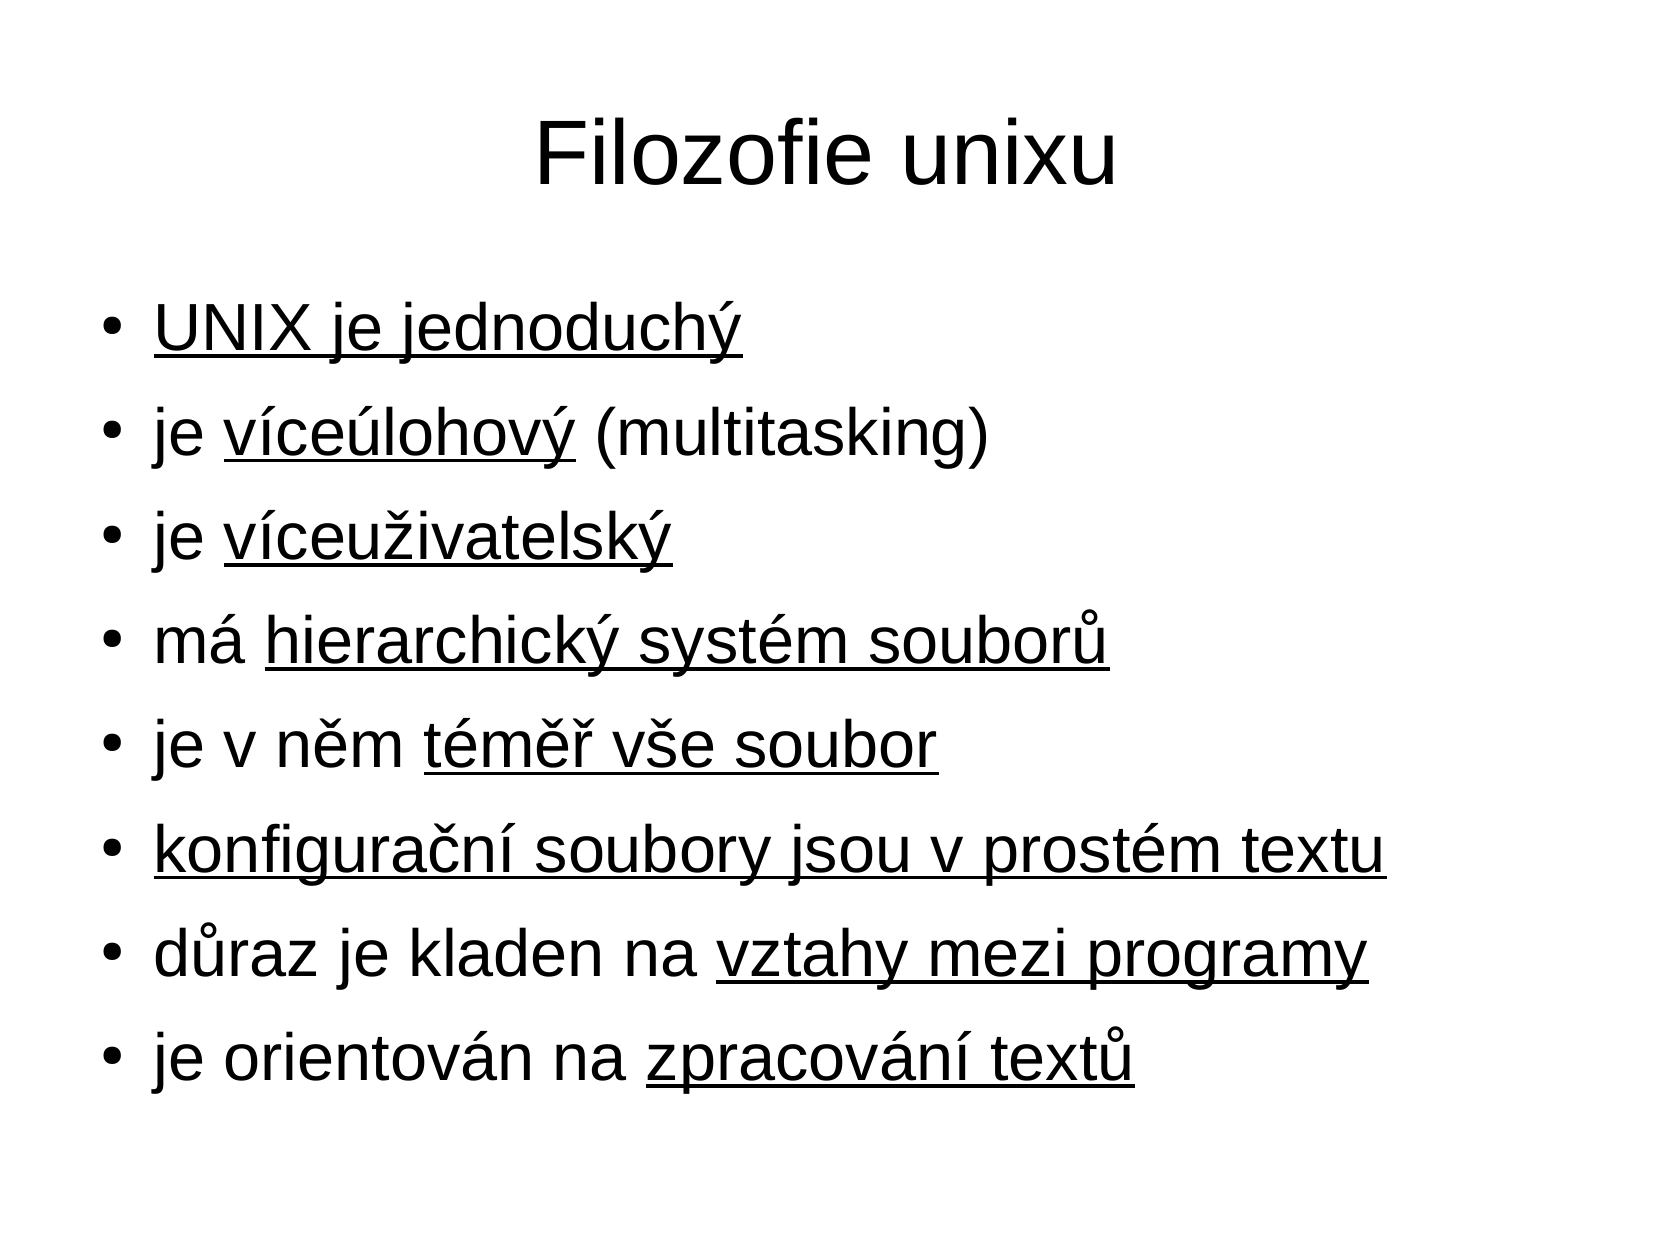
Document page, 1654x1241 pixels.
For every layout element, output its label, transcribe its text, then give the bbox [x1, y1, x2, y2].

list UNIX je jednoduchý je víceúlohový (multitasking) je víceuživatelský má hierarchický systém souborů je v něm téměř vše soubor konfigurační soubory jsou v prostém textu důraz je kladen na vztahy mezi programy je orientován na zpracování textů [82, 290, 1571, 1096]
title Filozofie unixu [82, 56, 1571, 250]
